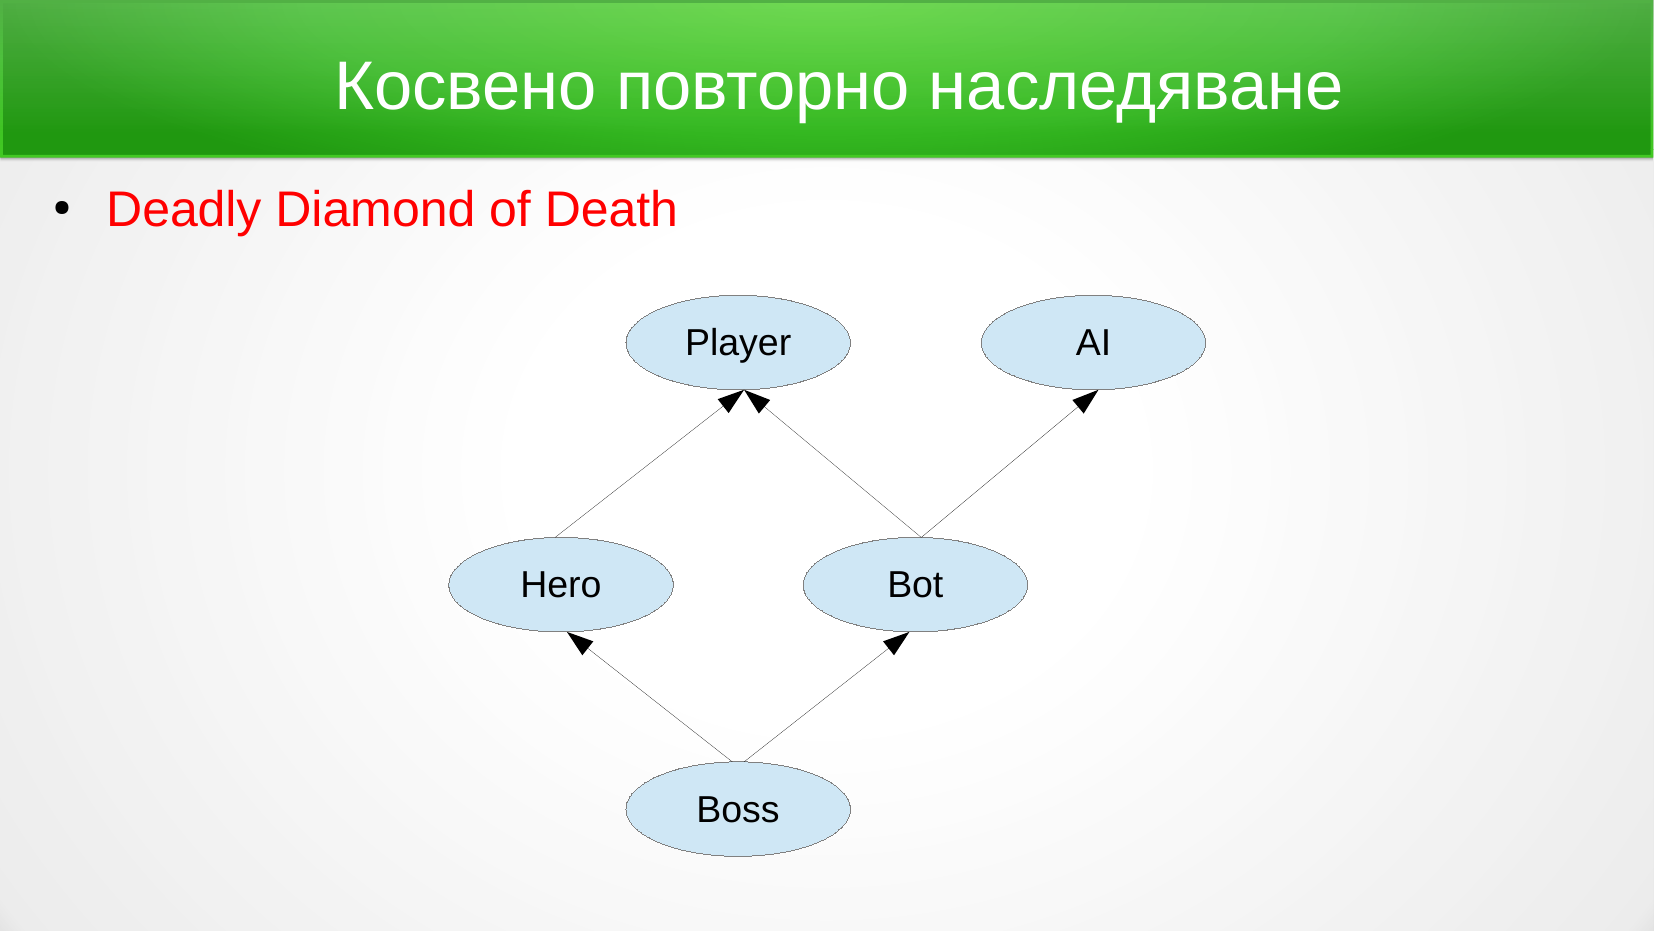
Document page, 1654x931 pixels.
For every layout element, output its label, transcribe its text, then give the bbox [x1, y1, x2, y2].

text_box Hero [448, 537, 674, 632]
text_box Player [625, 295, 851, 390]
text_box AI [981, 295, 1206, 390]
text_box Bot [803, 537, 1028, 632]
text_box Boss [625, 761, 851, 857]
list Deadly Diamond of Death [35, 181, 1619, 898]
title Косвено повторно наследяване [82, 37, 1571, 135]
